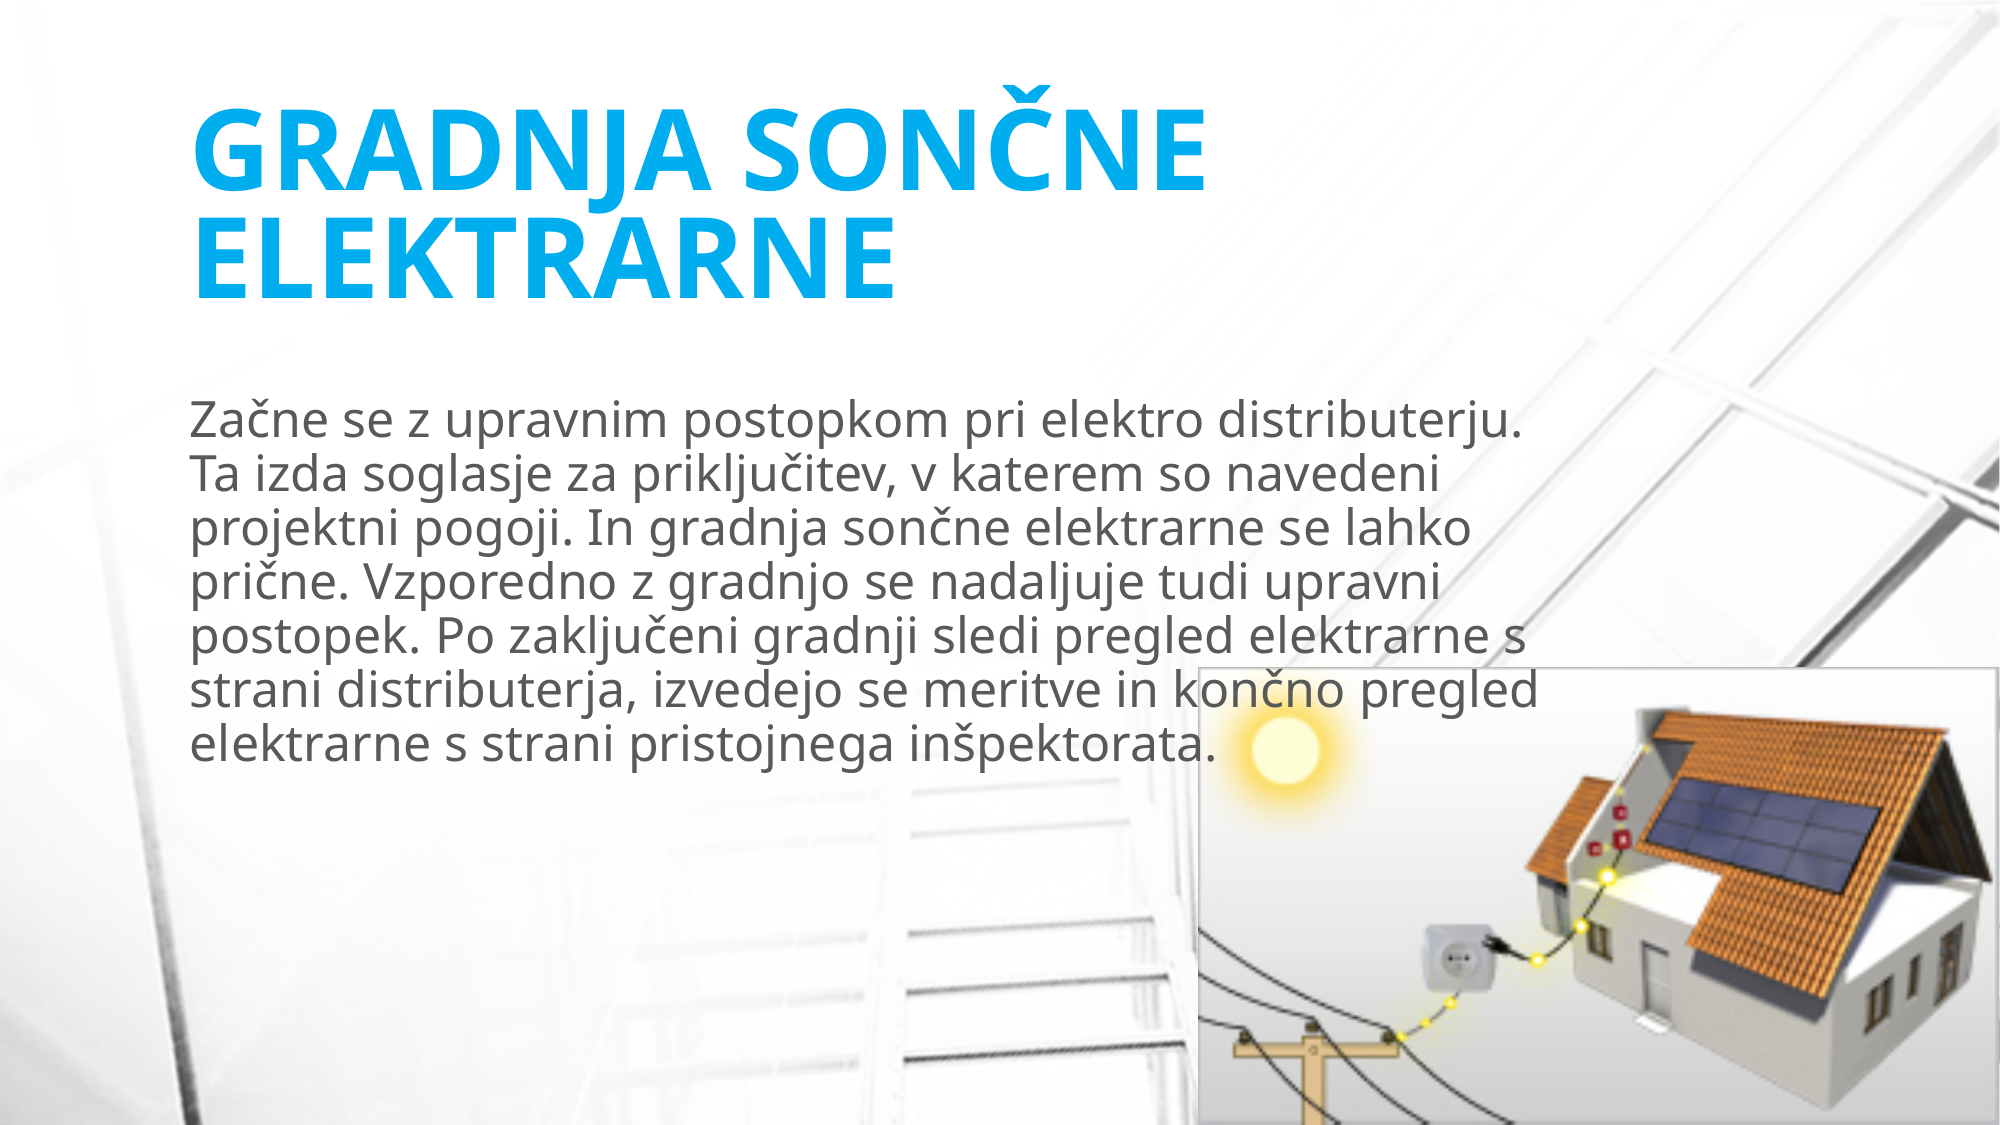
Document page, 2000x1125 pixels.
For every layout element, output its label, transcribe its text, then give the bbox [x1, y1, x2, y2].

title GRADNJA SONČNE ELEKTRARNE [174, 87, 1600, 386]
picture [0, 0, 2000, 1125]
list Začne se z upravnim postopkom pri elektro distributerju. Ta izda soglasje za priključitev, v katerem so navedeni projektni pogoji. In gradnja sončne elektrarne se lahko prične. Vzporedno z gradnjo se nadaljuje tudi upravni postopek. Po zaključeni gradnji sledi pregled elektrarne s strani distributerja, izvedejo se meritve in končno pregled elektrarne s strani pristojnega inšpektorata. [174, 386, 1600, 1055]
